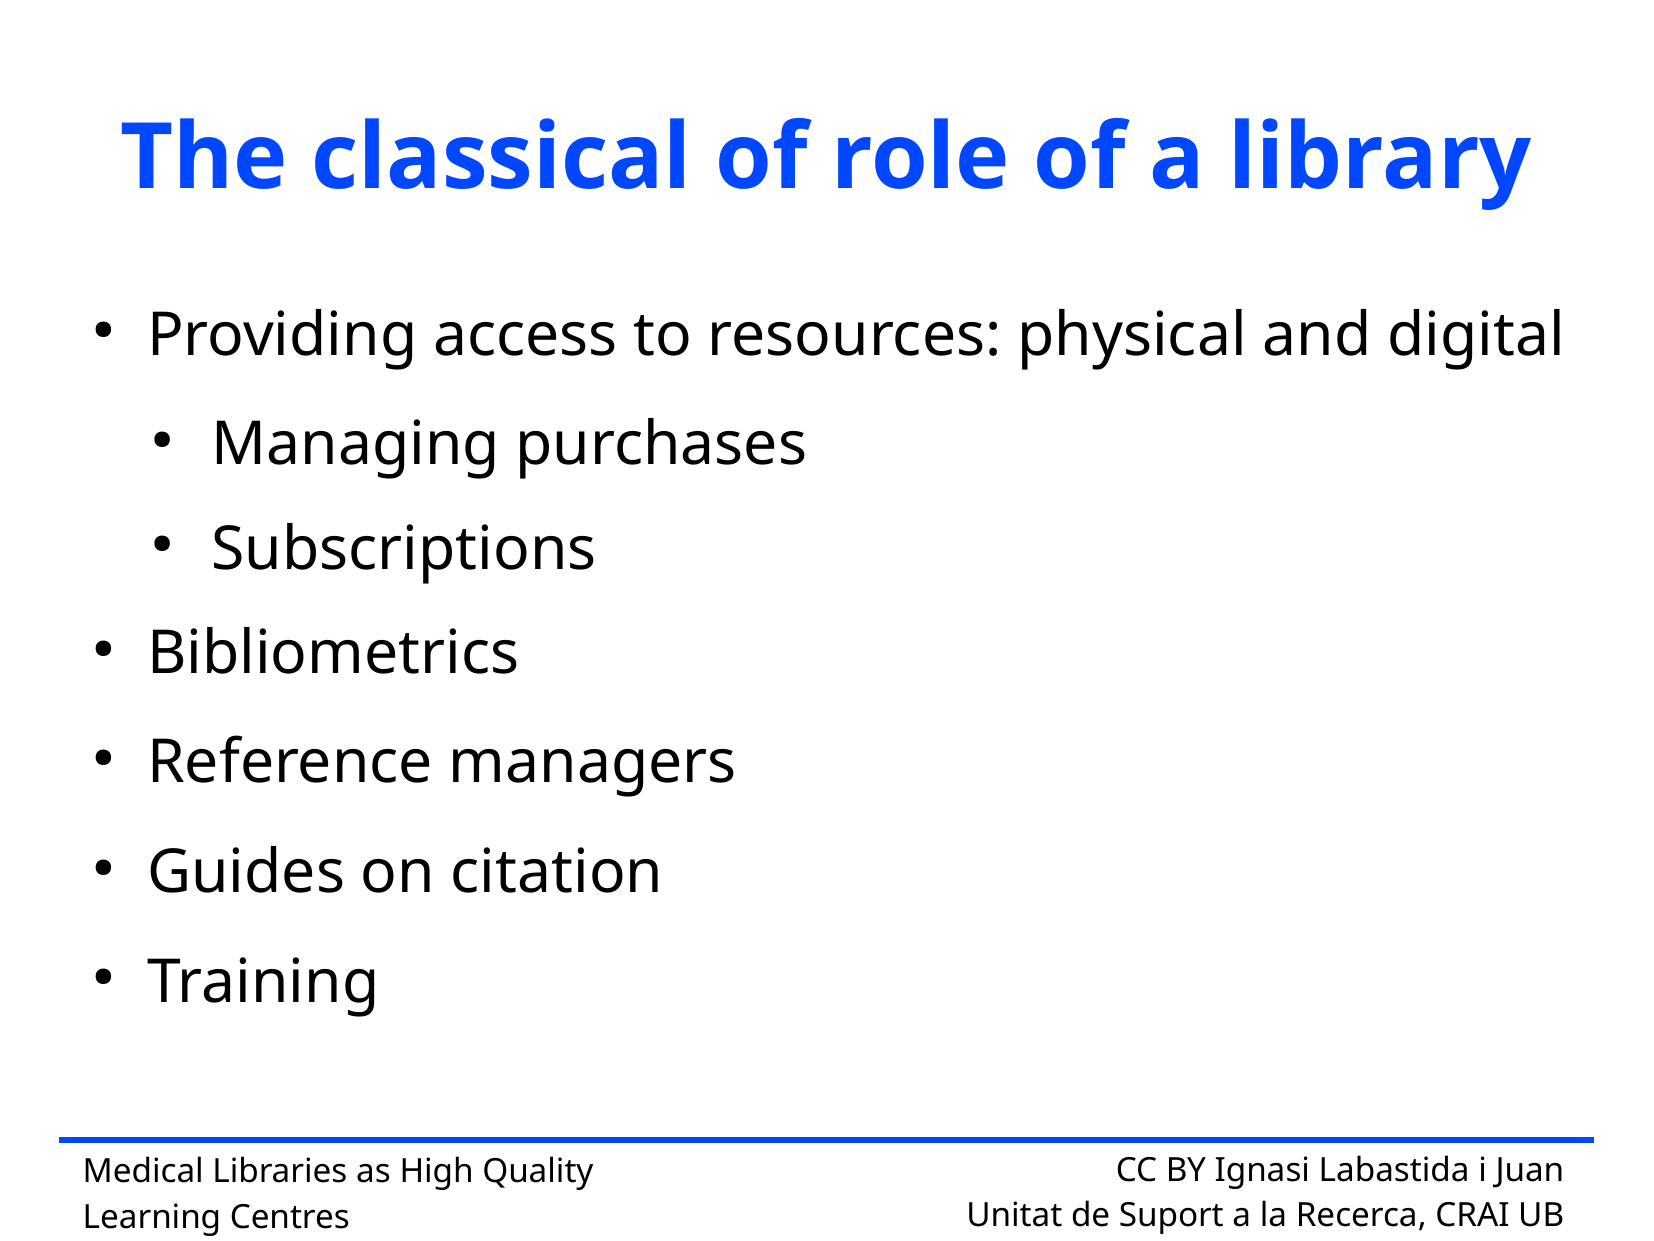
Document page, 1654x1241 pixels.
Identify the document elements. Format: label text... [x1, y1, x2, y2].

list Providing access to resources: physical and digital Managing purchases Subscriptions Bibliometrics Reference managers Guides on citation Training [82, 290, 1571, 1109]
title The classical of role of a library [82, 49, 1571, 257]
